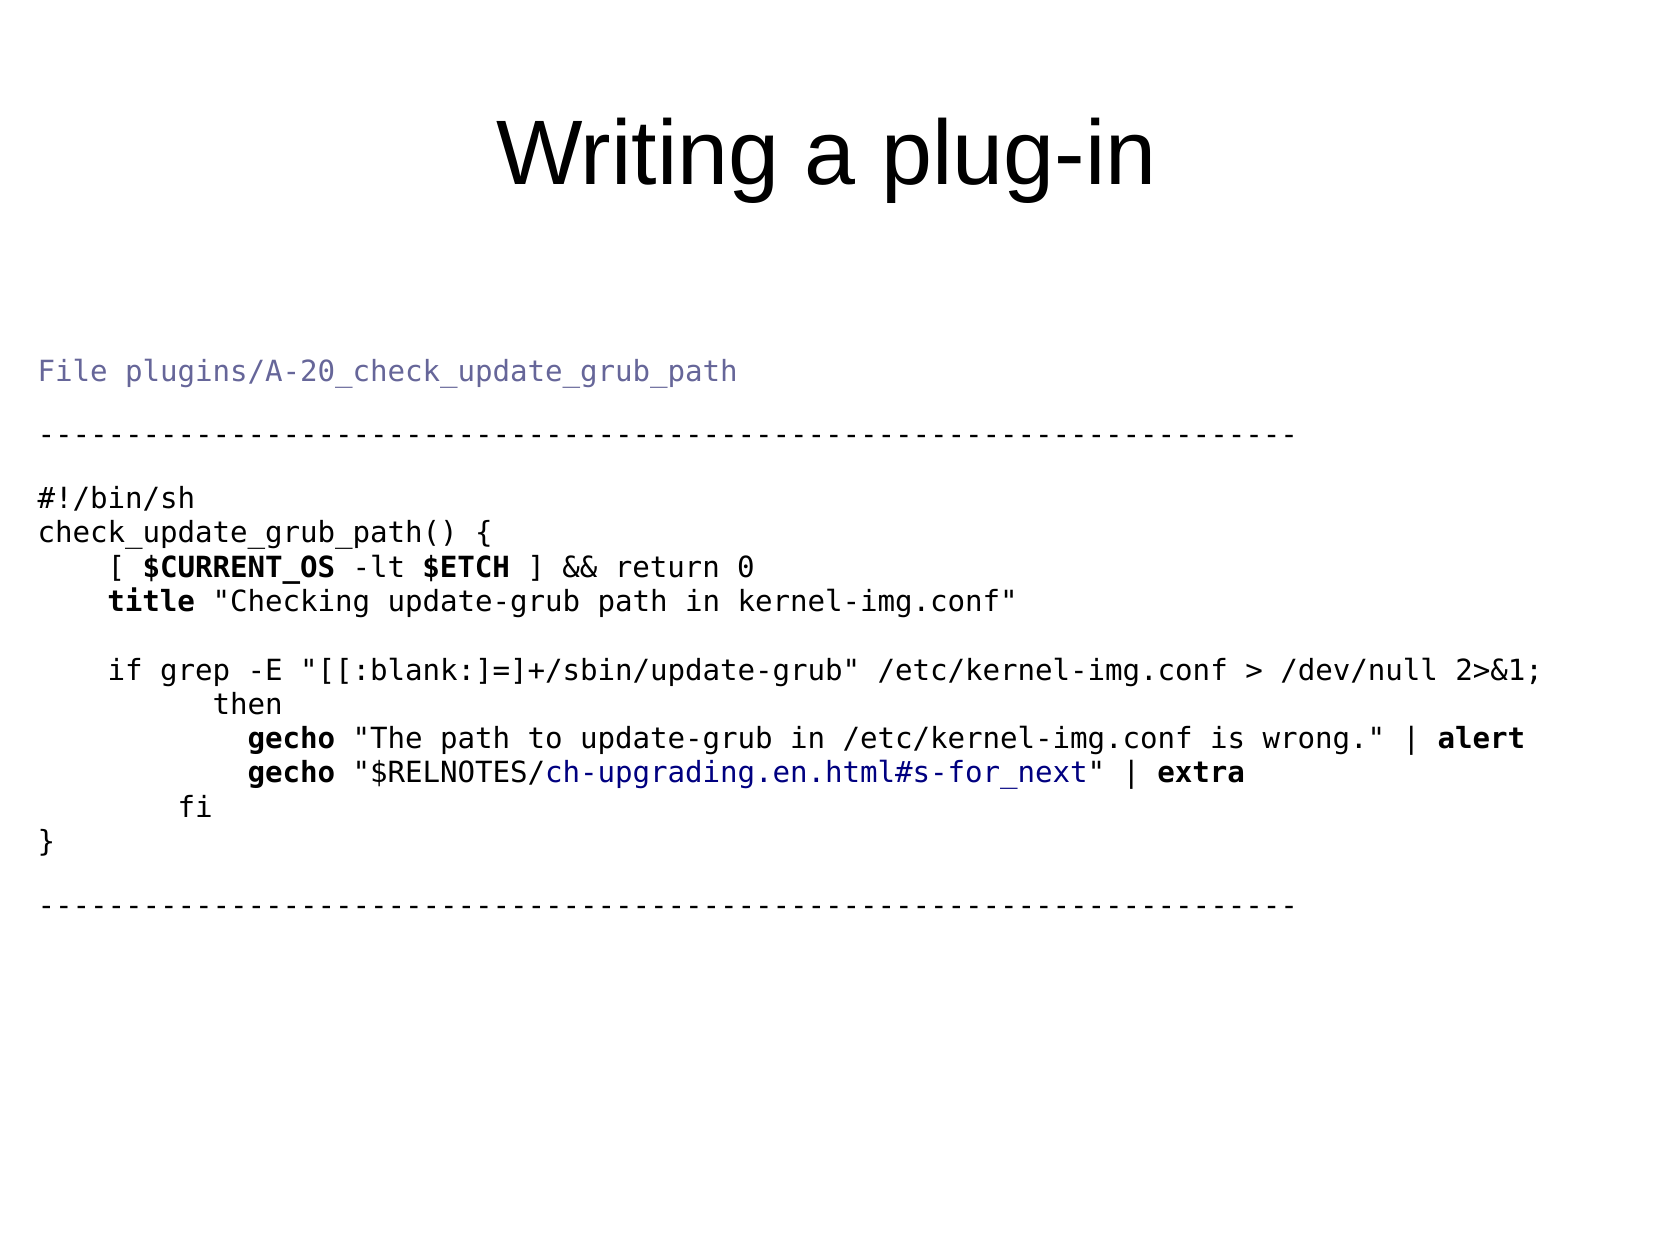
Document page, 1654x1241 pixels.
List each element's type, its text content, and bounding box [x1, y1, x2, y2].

title Writing a plug-in [82, 56, 1571, 250]
list File plugins/A-20_check_update_grub_path ------------------------------------------------------------------------ #!/bin/sh check_update_grub_path() { [ $CURRENT_OS -lt $ETCH ] && return 0 title "Checking update-grub path in kernel-img.conf" if grep -E "[[:blank:]=]+/sbin/update-grub" /etc/kernel-img.conf > /dev/null 2>&1; then gecho "The path to update-grub in /etc/kernel-img.conf is wrong." | alert gecho "$RELNOTES/ch-upgrading.en.html#s-for_next" | extra fi } ------------------------------------------------------------------------ [37, 290, 1613, 1163]
